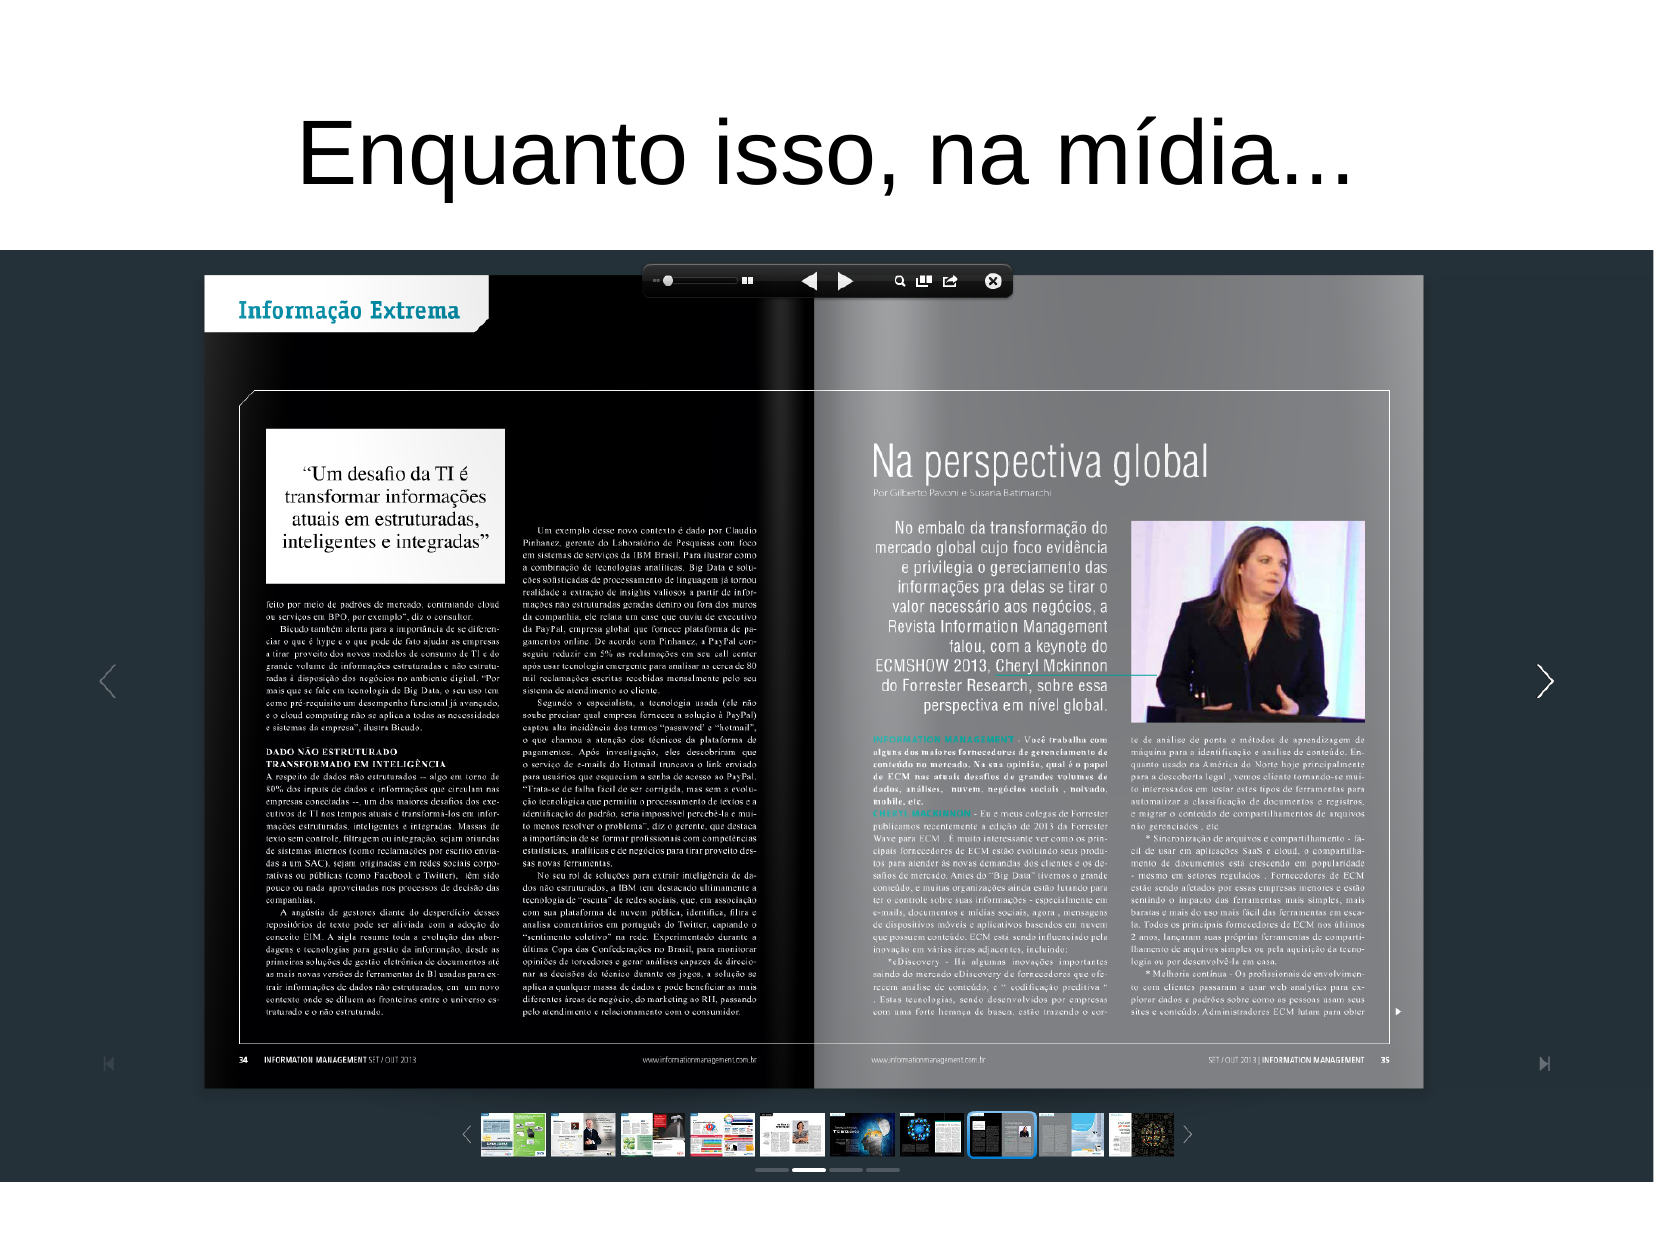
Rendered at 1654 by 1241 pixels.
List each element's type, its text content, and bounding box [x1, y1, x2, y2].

picture [0, 250, 1654, 1182]
title Enquanto isso, na mídia... [82, 49, 1571, 250]
